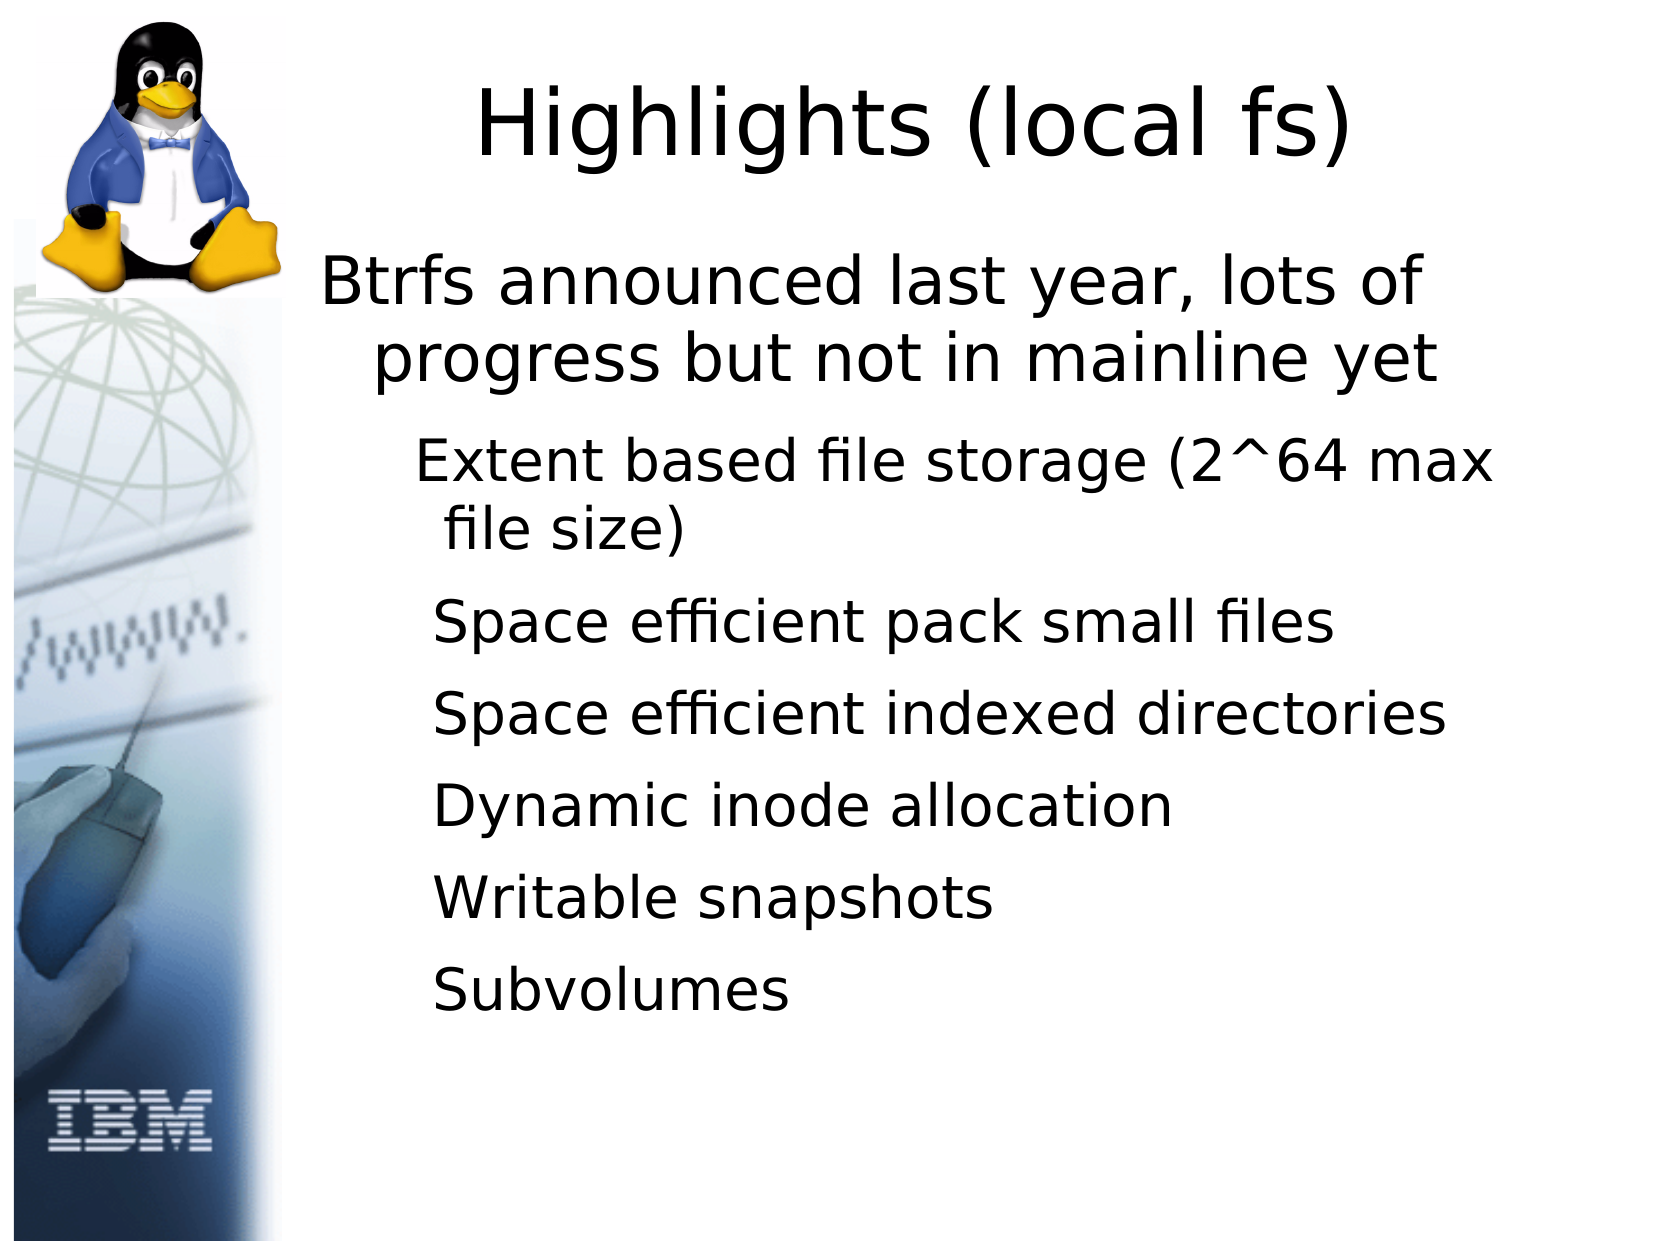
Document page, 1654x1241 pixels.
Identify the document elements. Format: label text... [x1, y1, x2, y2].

list Btrfs announced last year, lots of progress but not in mainline yet Extent based file storage (2^64 max file size) Space efficient pack small files Space efficient indexed directories Dynamic inode allocation Writable snapshots Subvolumes [301, 243, 1520, 1182]
title Highlights (local fs) [301, 39, 1528, 209]
